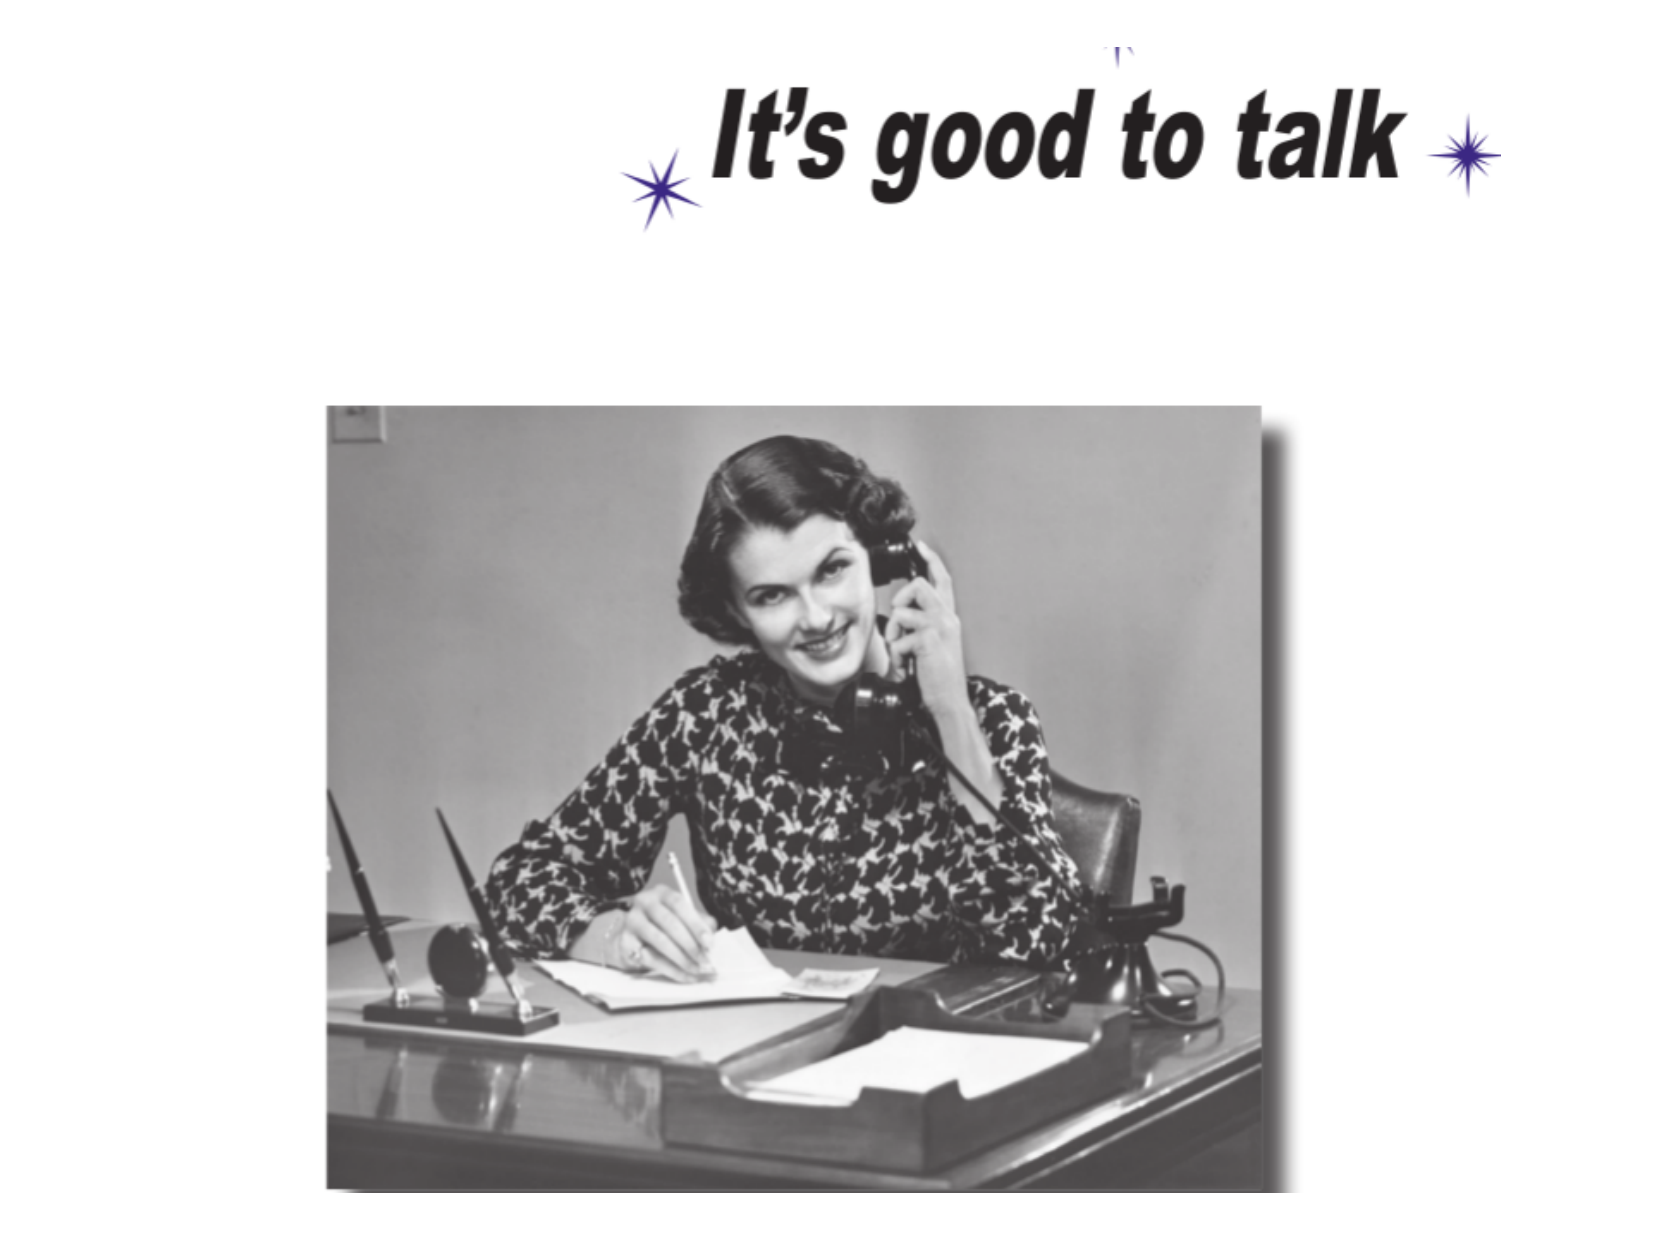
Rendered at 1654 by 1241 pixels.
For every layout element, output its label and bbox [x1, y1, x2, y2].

picture [236, 47, 1501, 1193]
